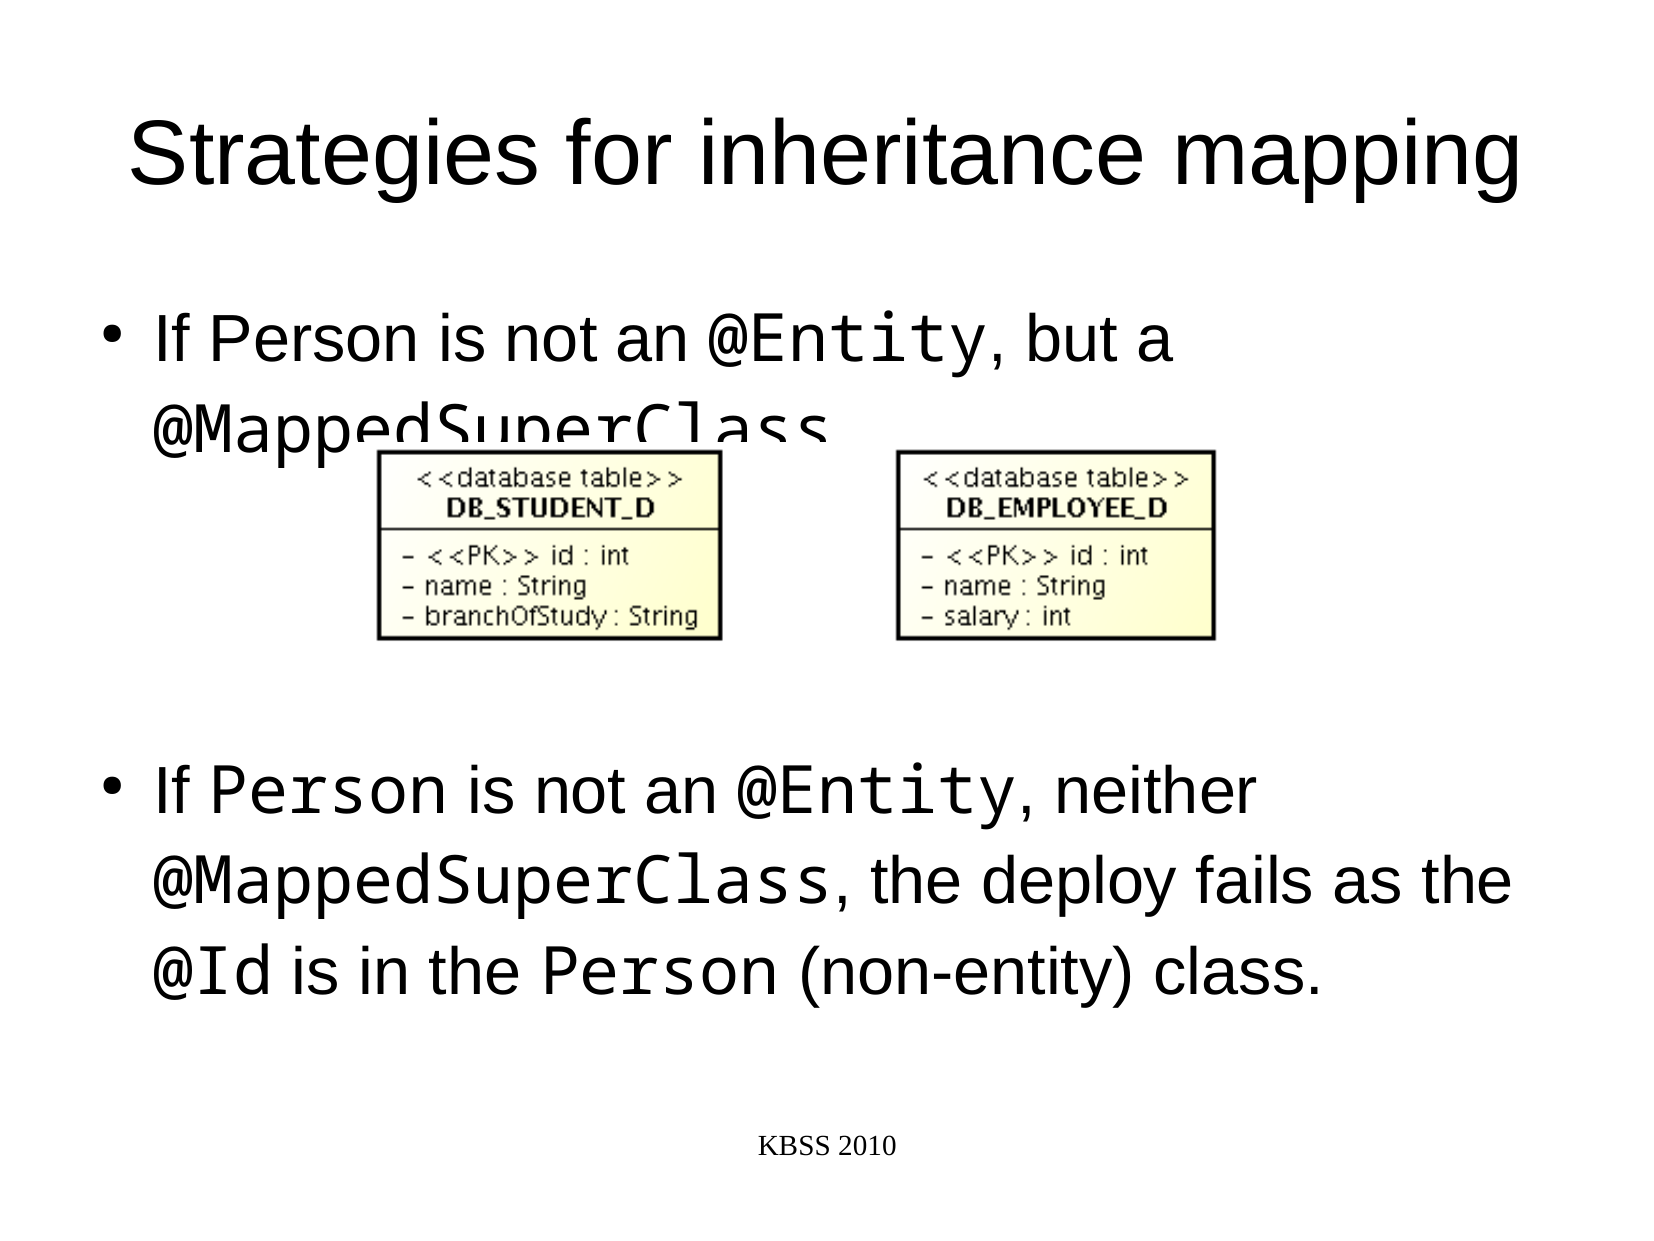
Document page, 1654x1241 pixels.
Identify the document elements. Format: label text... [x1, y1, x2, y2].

title Strategies for inheritance mapping [82, 49, 1571, 257]
picture [354, 442, 1270, 680]
list If Person is not an @Entity, but a @MappedSuperClass If Person is not an @Entity, neither @MappedSuperClass, the deploy fails as the @Id is in the Person (non-entity) class. [82, 290, 1595, 1241]
